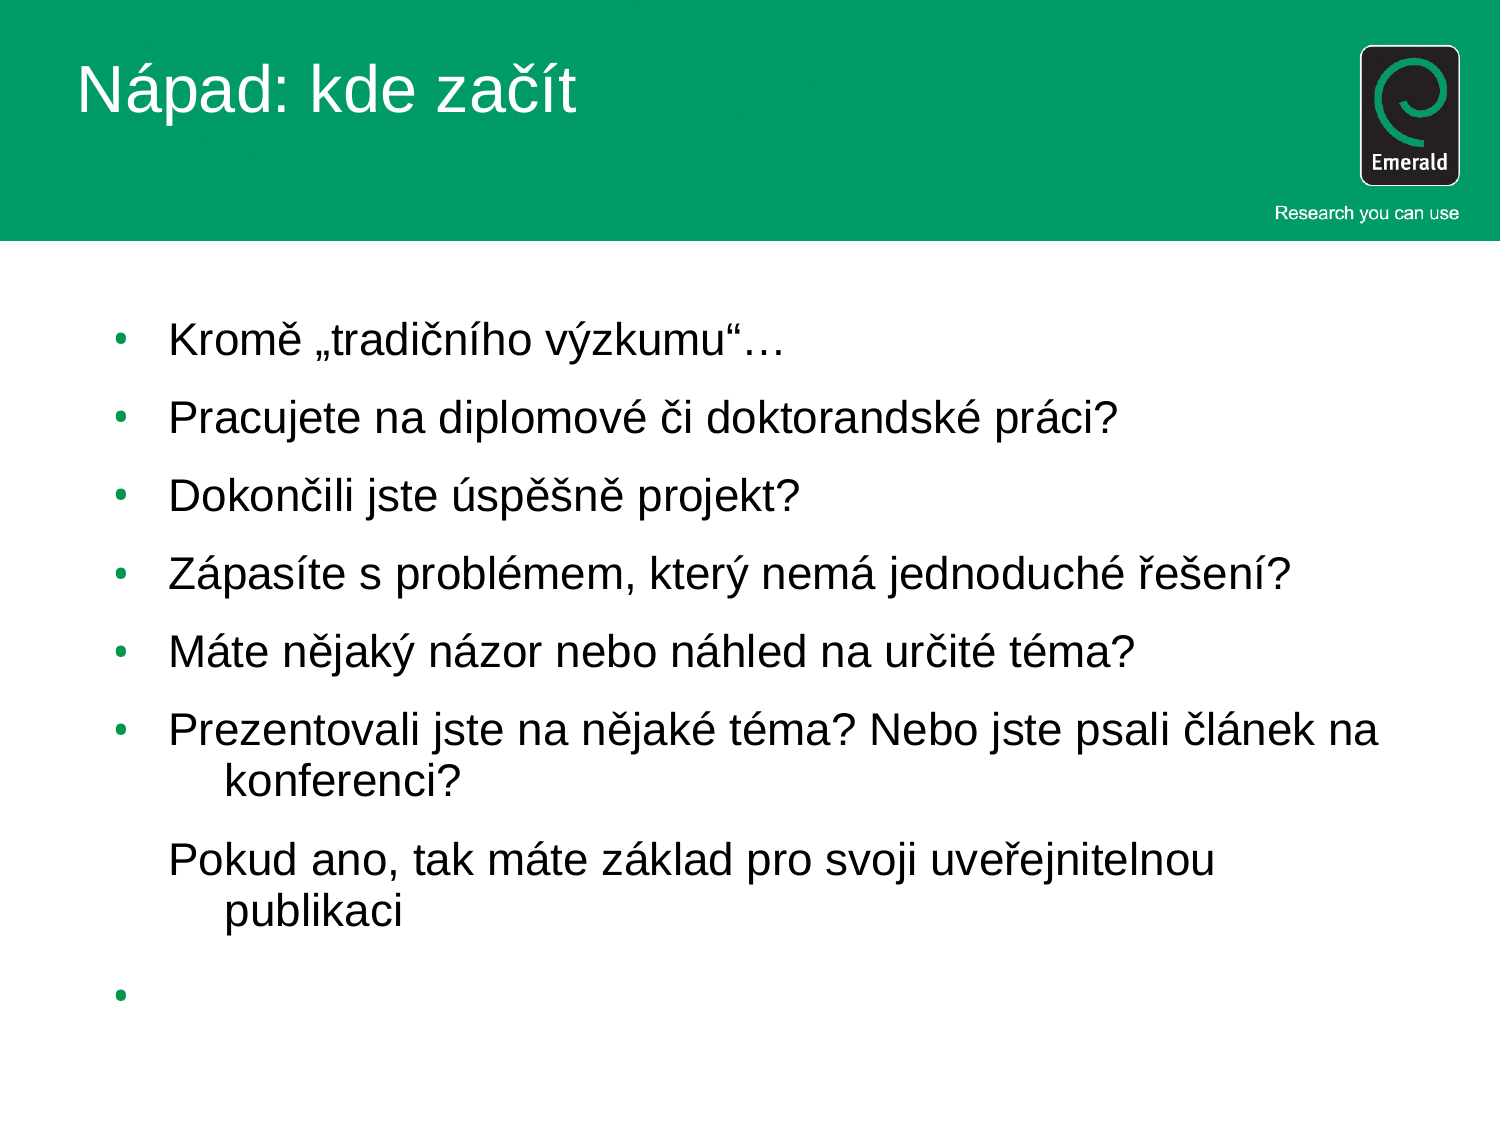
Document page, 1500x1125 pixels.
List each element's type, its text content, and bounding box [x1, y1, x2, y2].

list Kromě „tradičního výzkumu“… Pracujete na diplomové či doktorandské práci? Dokončili jste úspěšně projekt? Zápasíte s problémem, který nemá jednoduché řešení? Máte nějaký názor nebo náhled na určité téma? Prezentovali jste na nějaké téma? Nebo jste psali článek na konferenci? Pokud ano, tak máte základ pro svoji uveřejnitelnou publikaci [112, 314, 1388, 990]
title Nápad: kde začít [76, 54, 1027, 243]
